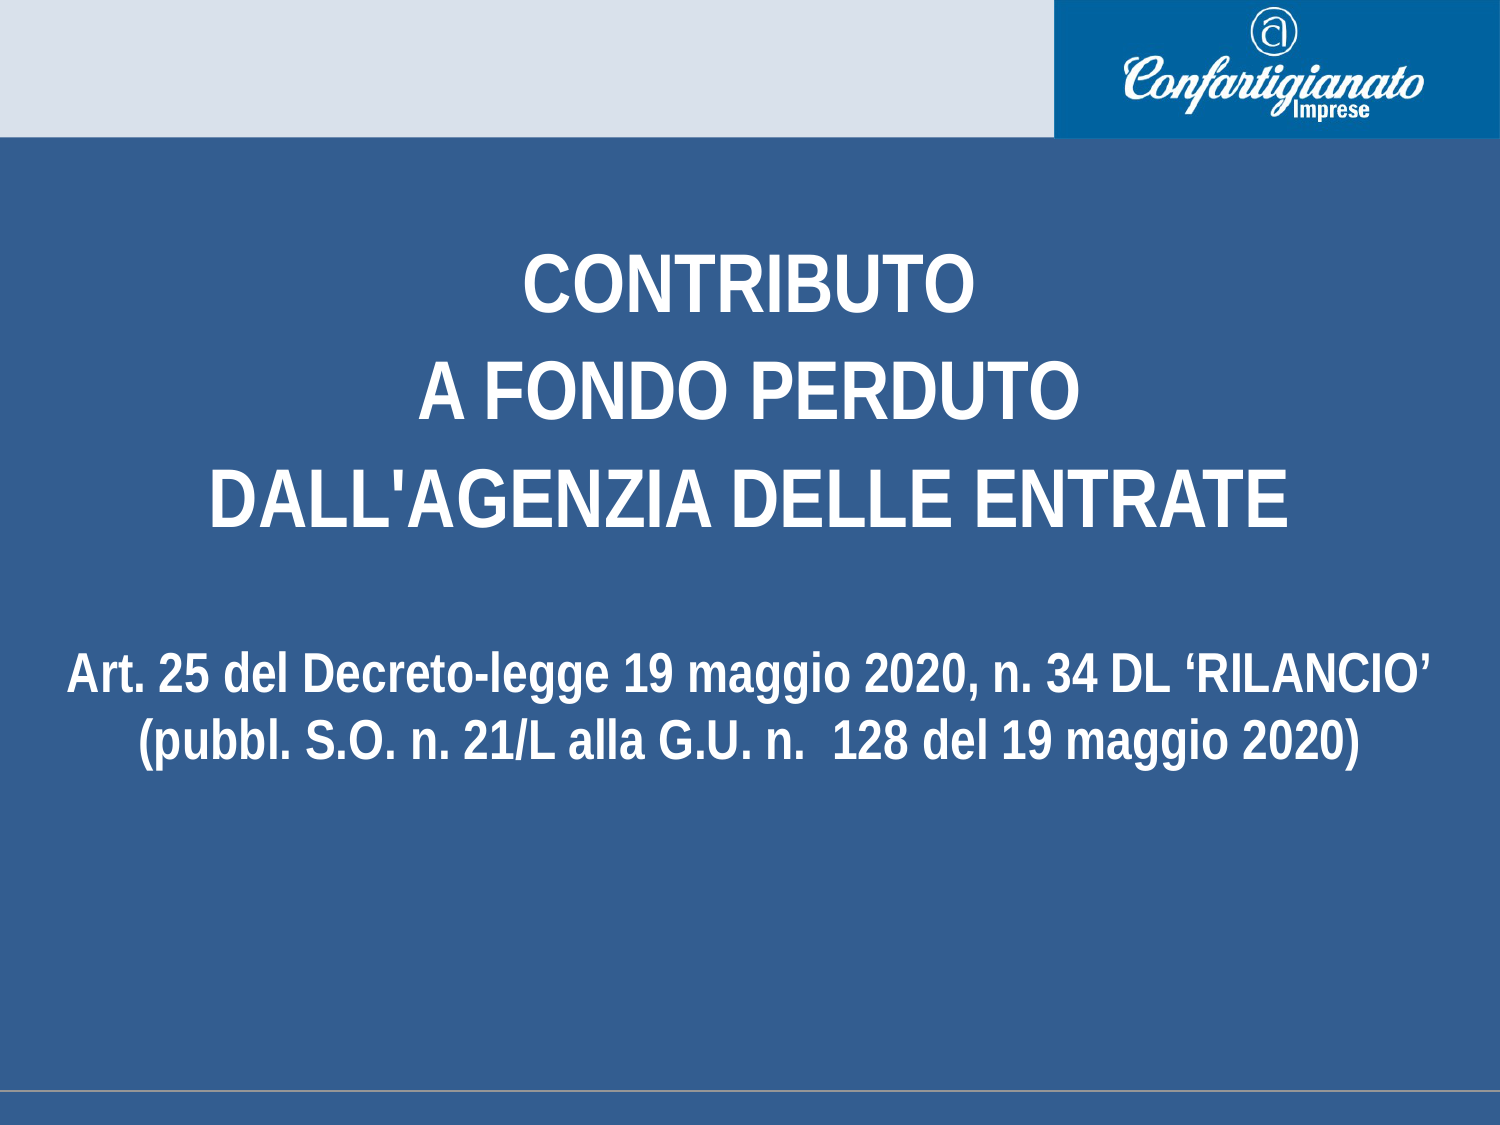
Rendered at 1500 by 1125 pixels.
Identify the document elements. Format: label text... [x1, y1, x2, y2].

picture [1054, 0, 1500, 139]
text_box CONTRIBUTO A FONDO PERDUTO DALL'AGENZIA DELLE ENTRATE Art. 25 del Decreto-legge 19 maggio 2020, n. 34 DL ‘RILANCIO’ (pubbl. S.O. n. 21/L alla G.U. n. 128 del 19 maggio 2020) [29, 221, 1471, 779]
